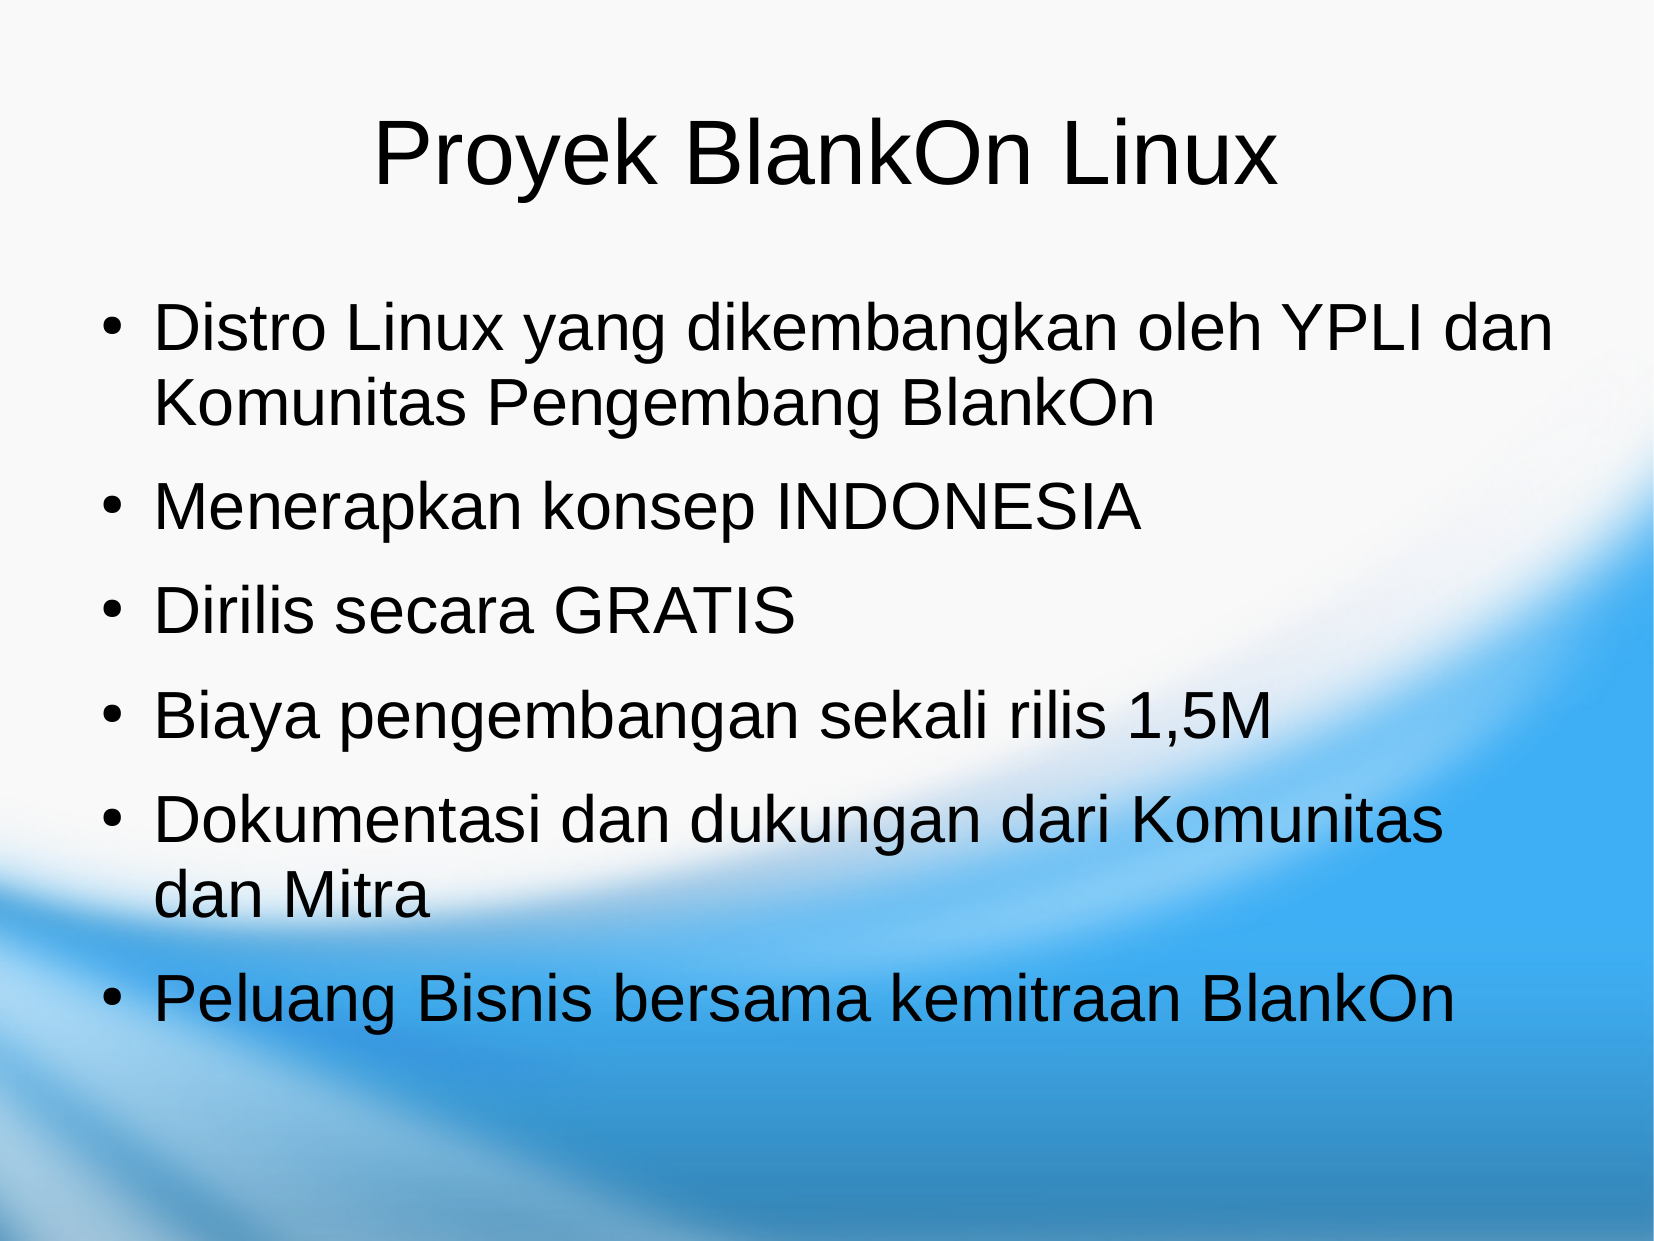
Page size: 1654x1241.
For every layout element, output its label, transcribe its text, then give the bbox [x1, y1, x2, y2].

list Distro Linux yang dikembangkan oleh YPLI dan Komunitas Pengembang BlankOn Menerapkan konsep INDONESIA Dirilis secara GRATIS Biaya pengembangan sekali rilis 1,5M Dokumentasi dan dukungan dari Komunitas dan Mitra Peluang Bisnis bersama kemitraan BlankOn [82, 290, 1571, 1109]
title Proyek BlankOn Linux [82, 56, 1571, 250]
picture [0, 0, 1654, 1241]
